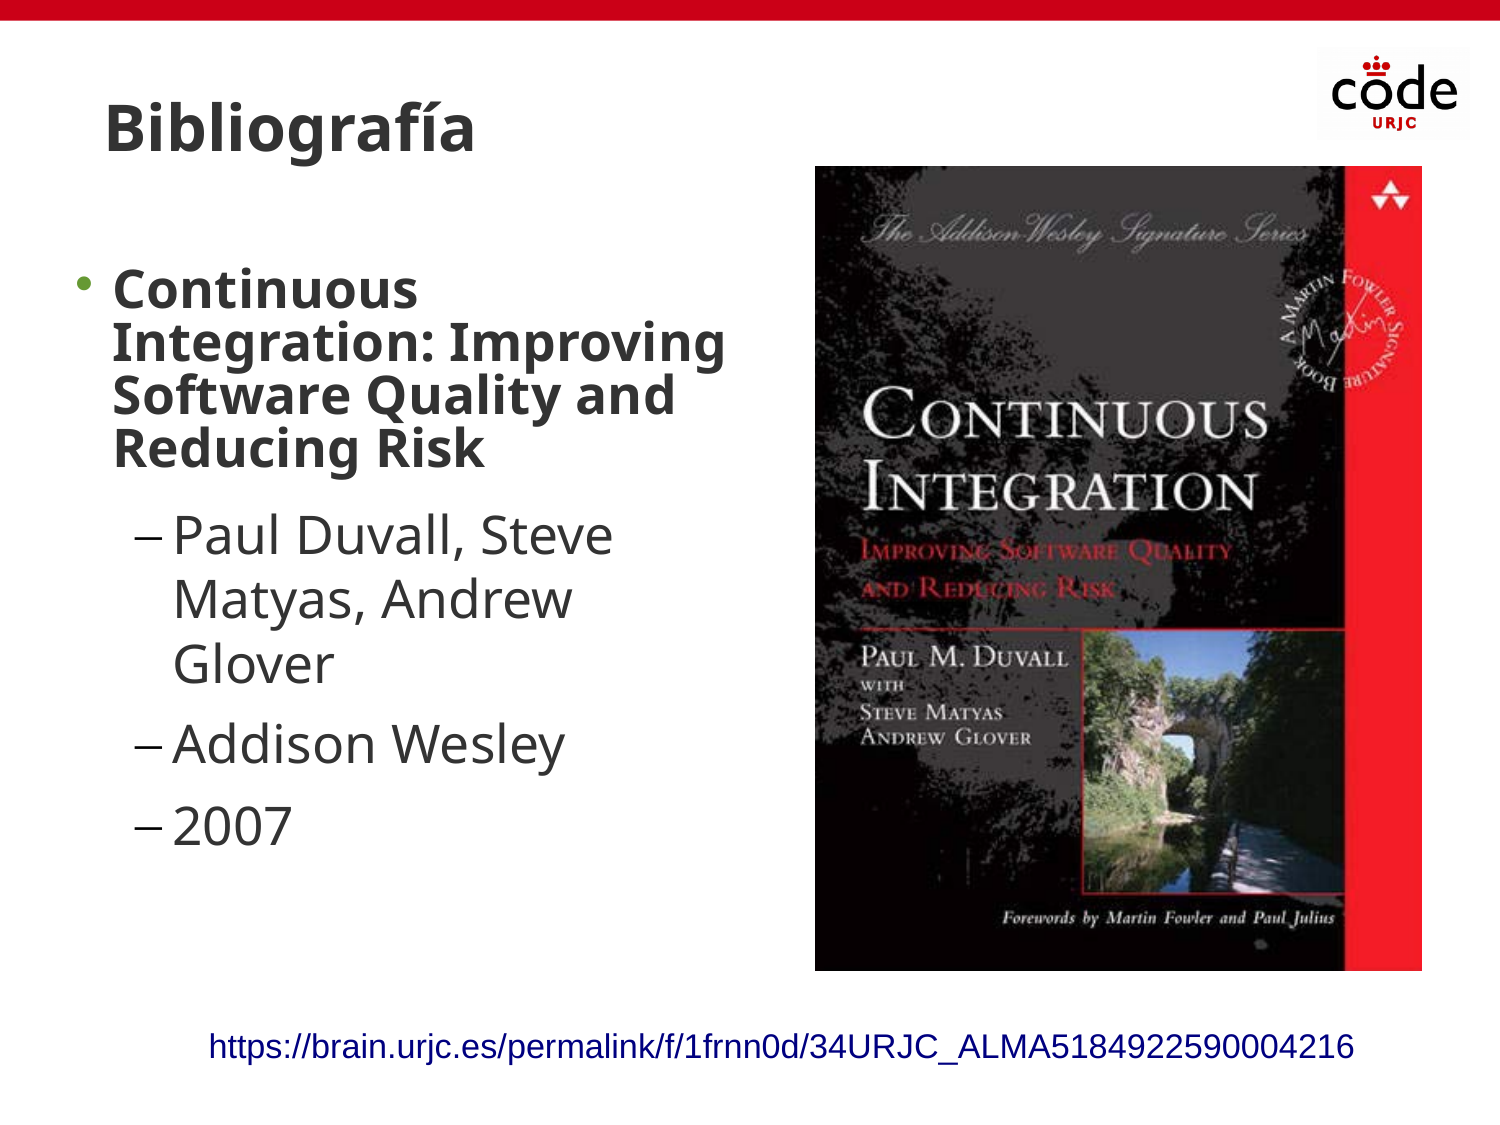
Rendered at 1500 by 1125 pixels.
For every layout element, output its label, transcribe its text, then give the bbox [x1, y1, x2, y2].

text_box https://brain.urjc.es/permalink/f/1frnn0d/34URJC_ALMA5184922590004216 [174, 1020, 1376, 1074]
picture [815, 166, 1422, 971]
picture [1317, 47, 1470, 140]
title Bibliografía [68, 0, 1308, 167]
list Continuous Integration: Improving Software Quality and Reducing Risk Paul Duvall, Steve Matyas, Andrew Glover Addison Wesley 2007 [75, 263, 734, 916]
